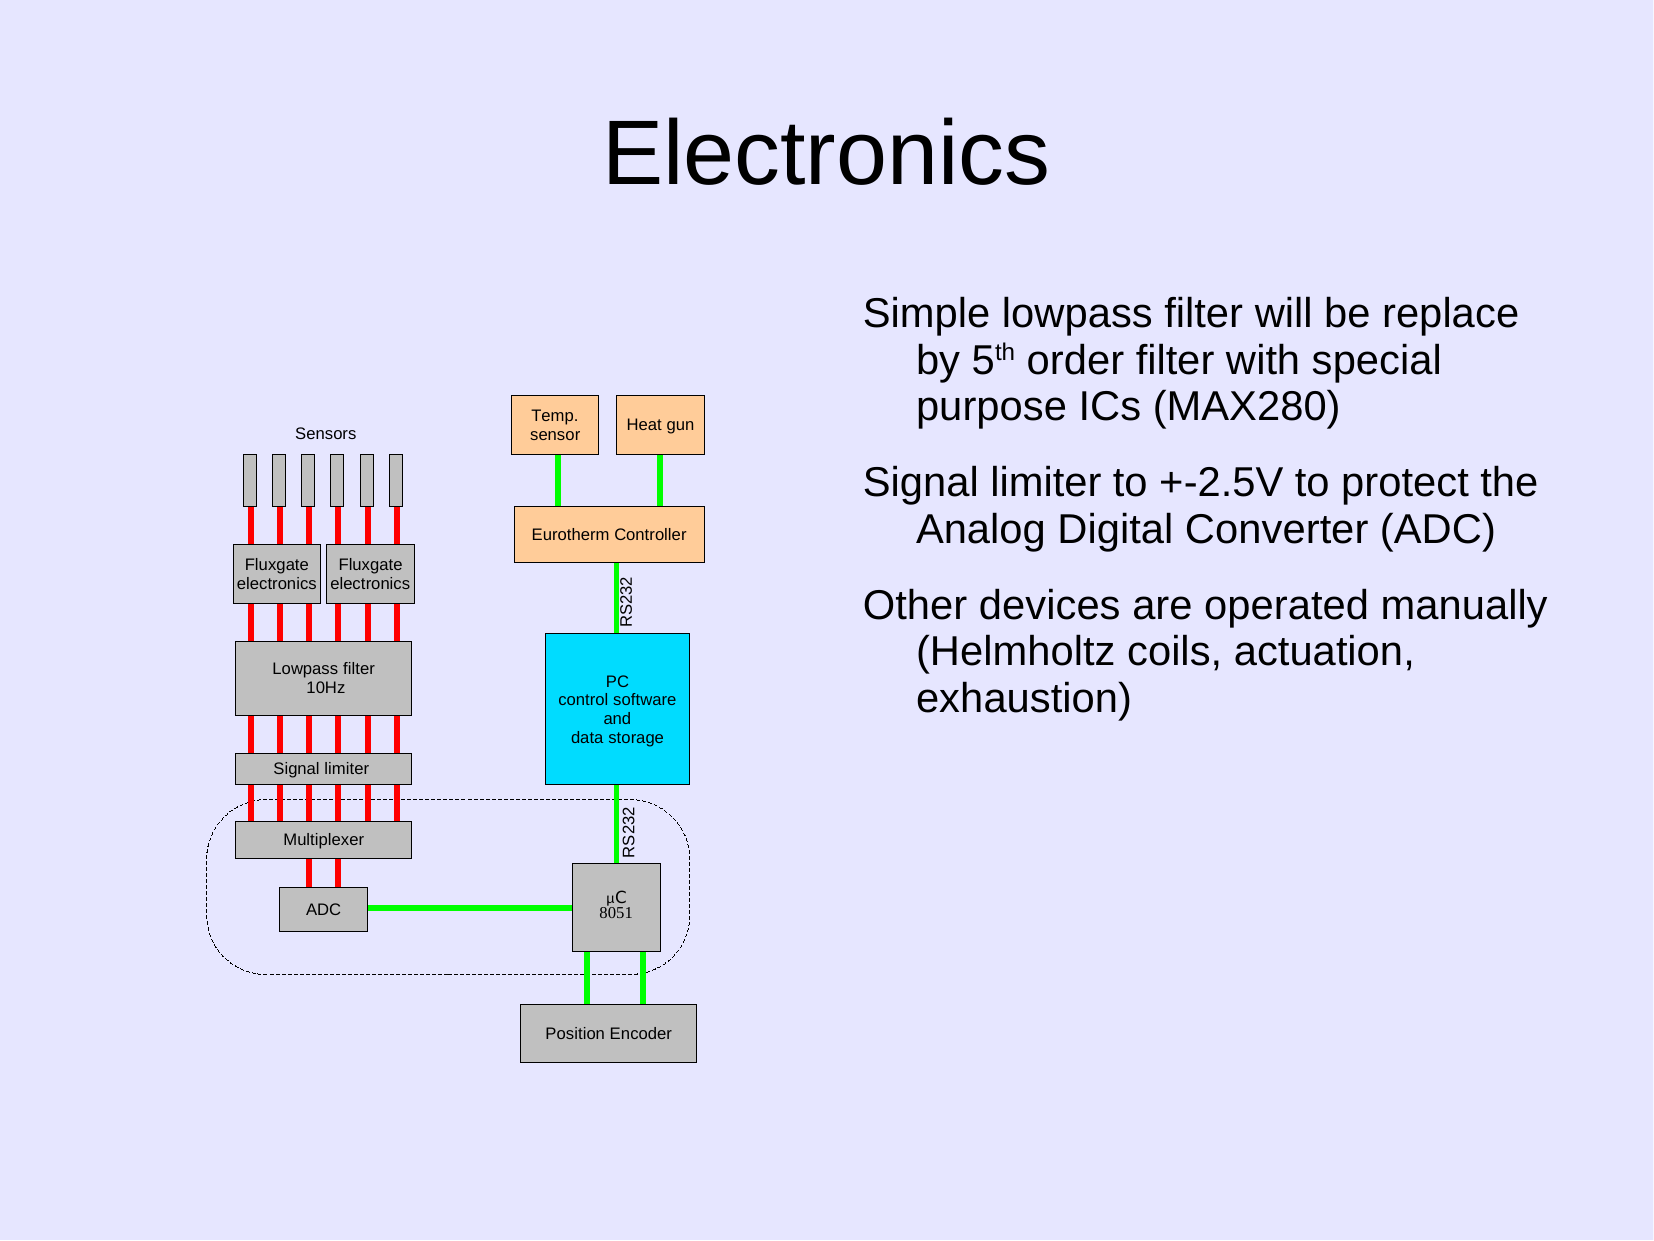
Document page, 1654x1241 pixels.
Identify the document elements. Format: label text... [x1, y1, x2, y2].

text_box Position Encoder [520, 1004, 697, 1063]
text_box Eurotherm Controller [514, 506, 705, 563]
text_box Signal limiter [235, 753, 412, 785]
list Simple lowpass filter will be replace by 5th order filter with special purpose ICs (MAX280) Signal limiter to +-2.5V to protect the Analog Digital Converter (ADC) Other devices are operated manually (Helmholtz coils, actuation, exhaustion) [845, 290, 1572, 1109]
text_box Fluxgate electronics [326, 544, 415, 604]
text_box [301, 454, 315, 507]
text_box RS232 [616, 525, 636, 628]
text_box Multiplexer [235, 821, 412, 859]
text_box Lowpass filter 10Hz [235, 641, 412, 716]
text_box [330, 454, 344, 507]
text_box RS232 [619, 760, 638, 859]
text_box [272, 454, 286, 507]
title Electronics [82, 49, 1571, 257]
text_box [243, 454, 257, 507]
text_box Fluxgate electronics [233, 544, 321, 604]
text_box [389, 454, 403, 507]
text_box Temp. sensor [511, 395, 599, 455]
text_box C 8051 [572, 863, 661, 952]
text_box [360, 454, 374, 507]
text_box PC control software and data storage [545, 633, 690, 785]
text_box Sensors [295, 424, 403, 443]
text_box Heat gun [616, 395, 705, 455]
text_box ADC [279, 887, 368, 932]
